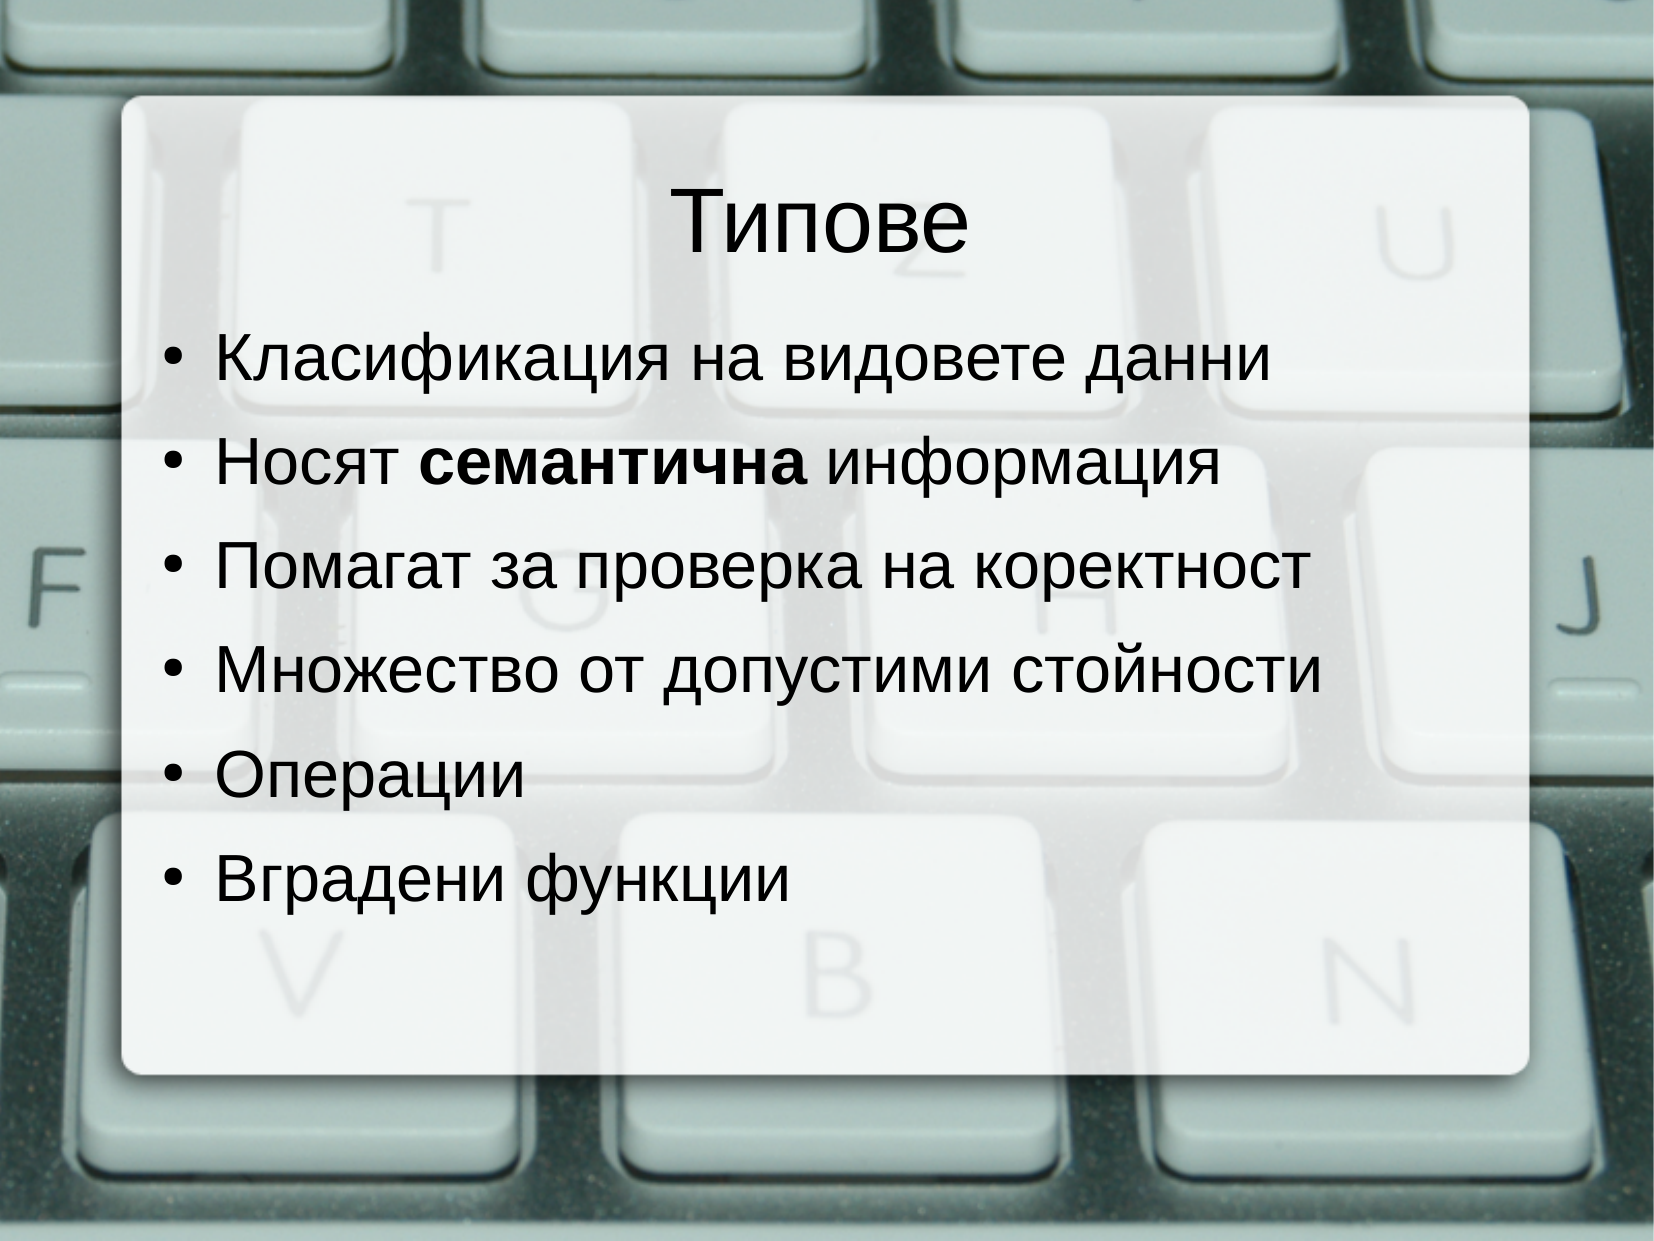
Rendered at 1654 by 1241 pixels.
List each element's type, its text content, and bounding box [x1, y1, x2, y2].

title Типове [135, 117, 1506, 325]
list Класификация на видовете данни Носят семантична информация Помагат за проверка на коректност Множество от допустими стойности Операции Вградени функции [143, 319, 1503, 1039]
picture [0, 0, 1654, 1241]
